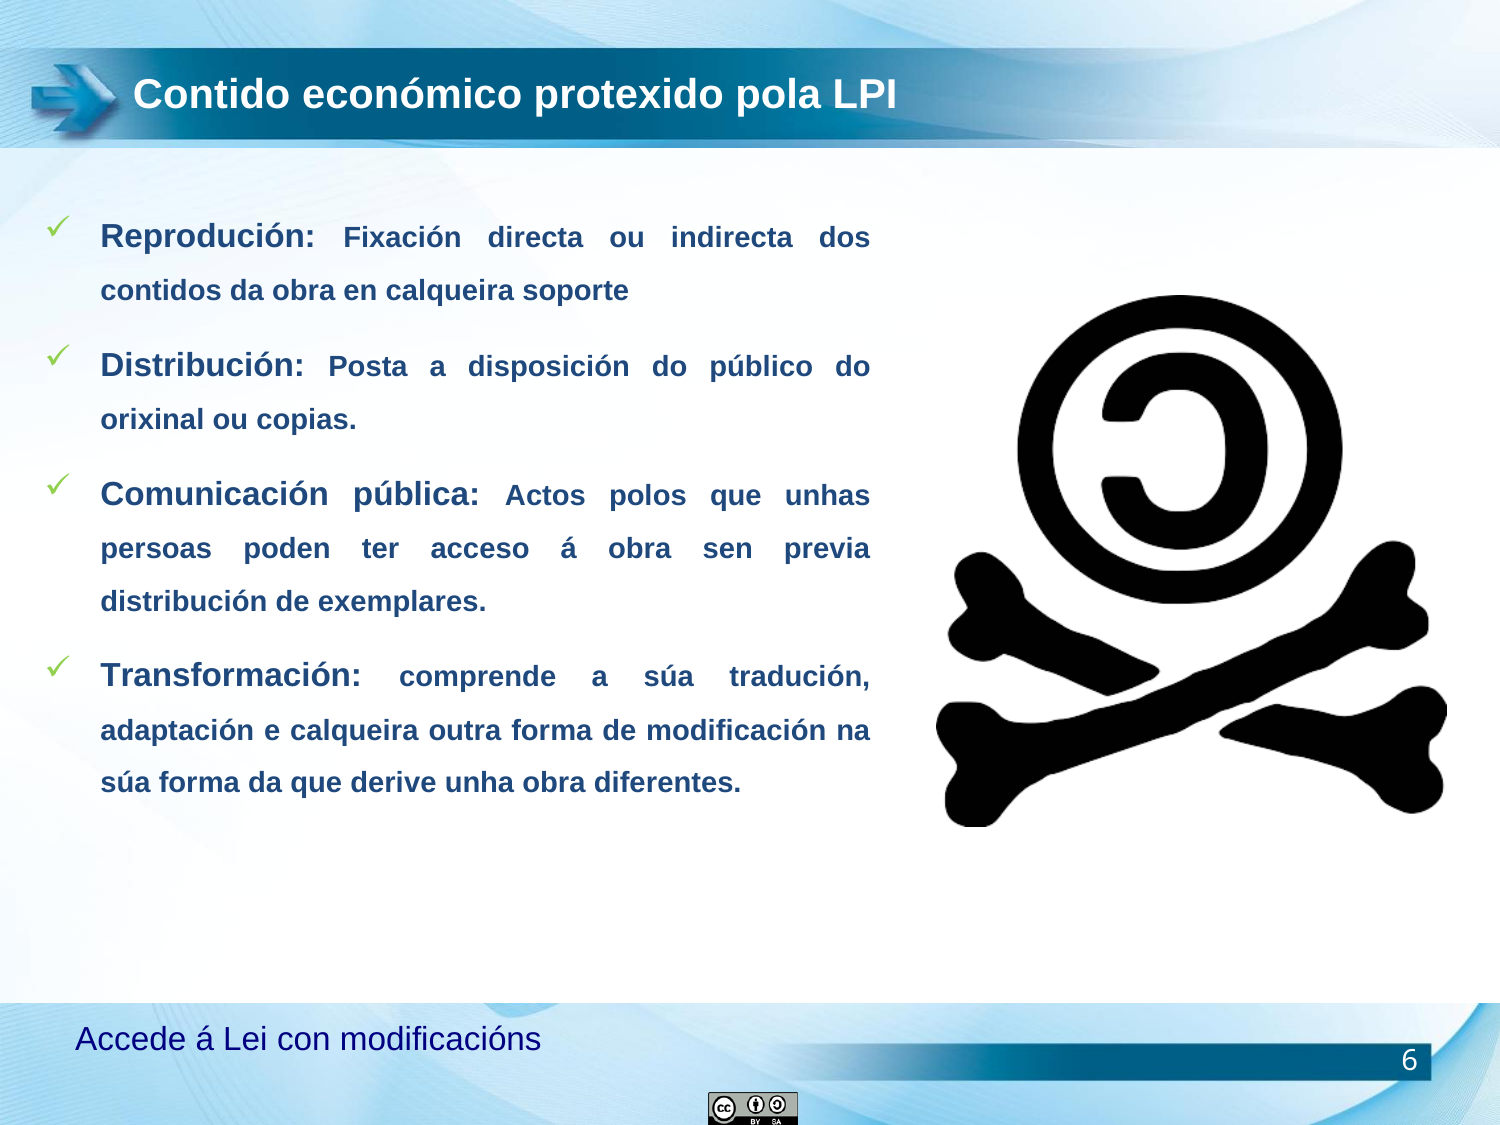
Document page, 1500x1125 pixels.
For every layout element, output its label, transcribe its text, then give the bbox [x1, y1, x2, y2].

text_box <número> [1082, 1031, 1433, 1092]
text_box Contido económico protexido pola LPI [118, 59, 913, 124]
picture [0, 0, 1500, 1125]
text_box Reprodución: Fixación directa ou indirecta dos contidos da obra en calqueira soporte Distribución: Posta a disposición do público do orixinal ou copias. Comunicación pública: Actos polos que unhas persoas poden ter acceso á obra sen previa distribución de exemplares. Transformación: comprende a súa tradución, adaptación e calqueira outra forma de modificación na súa forma da que derive unha obra diferentes. [29, 129, 886, 807]
text_box Accede á Lei con modificacións [60, 1009, 558, 1065]
